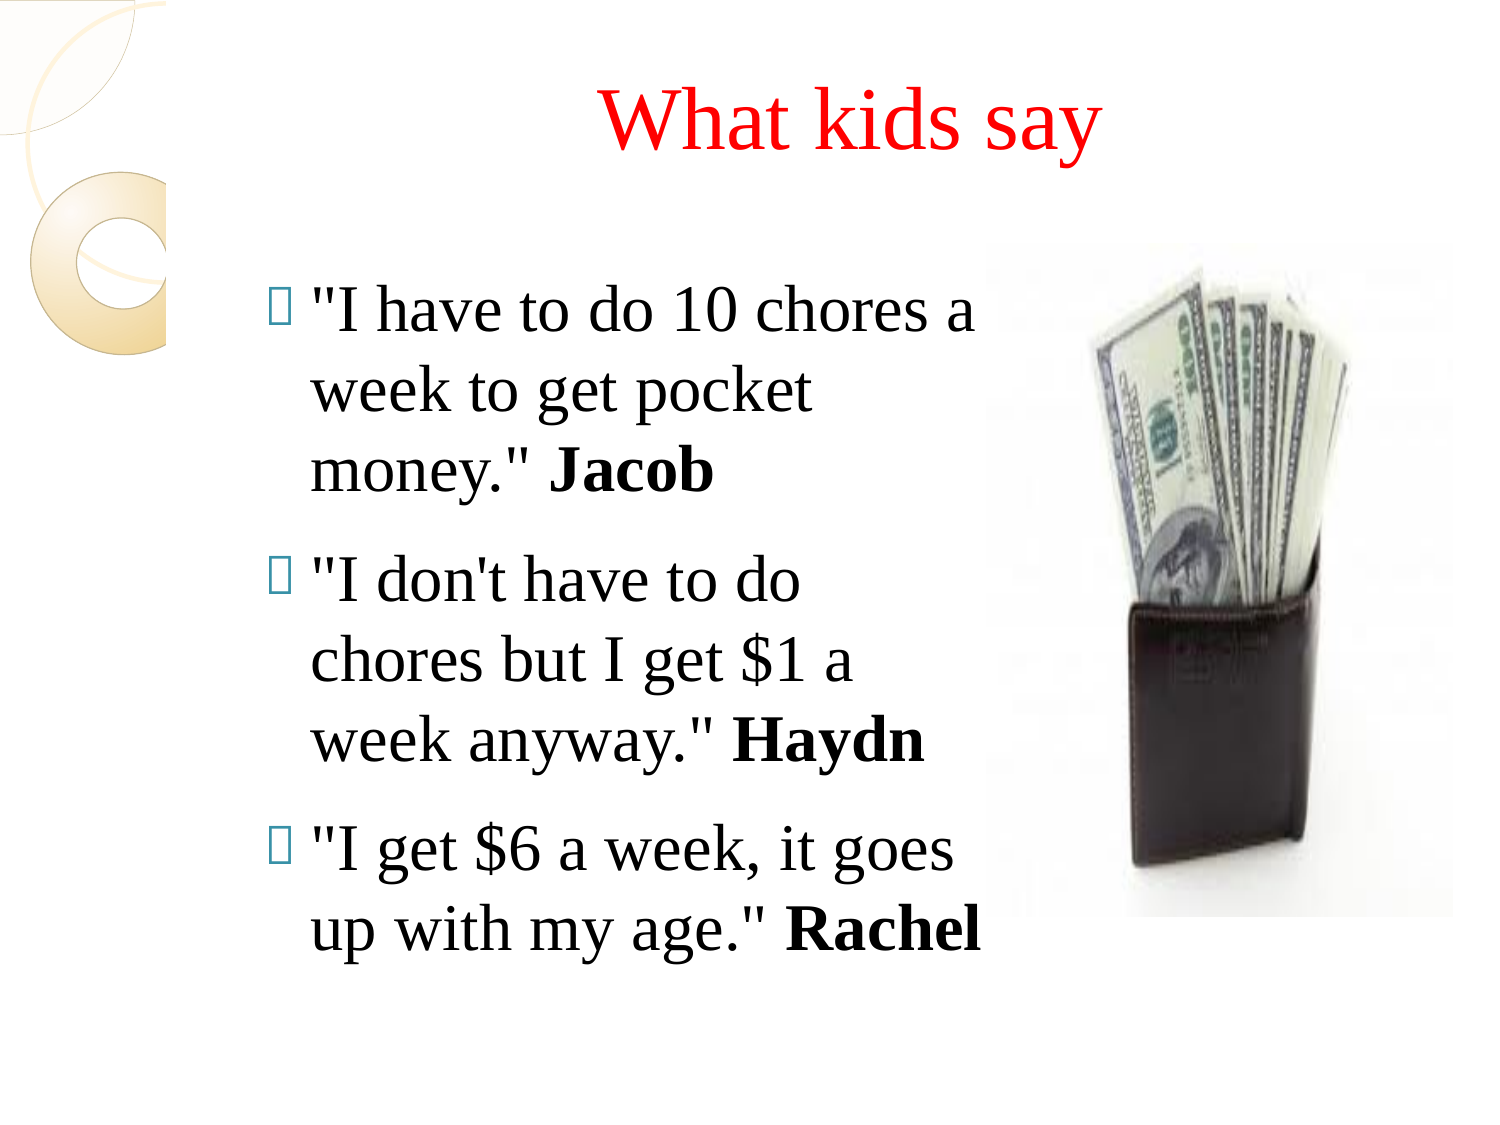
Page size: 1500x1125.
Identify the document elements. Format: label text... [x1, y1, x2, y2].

title What kids say [235, 45, 1466, 283]
picture [986, 243, 1453, 917]
list "I have to do 10 chores a week to get pocket money." Jacob "I don't have to do chores but I get $1 a week anyway." Haydn "I get $6 a week, it goes up with my age." Rachel [235, 249, 999, 1081]
